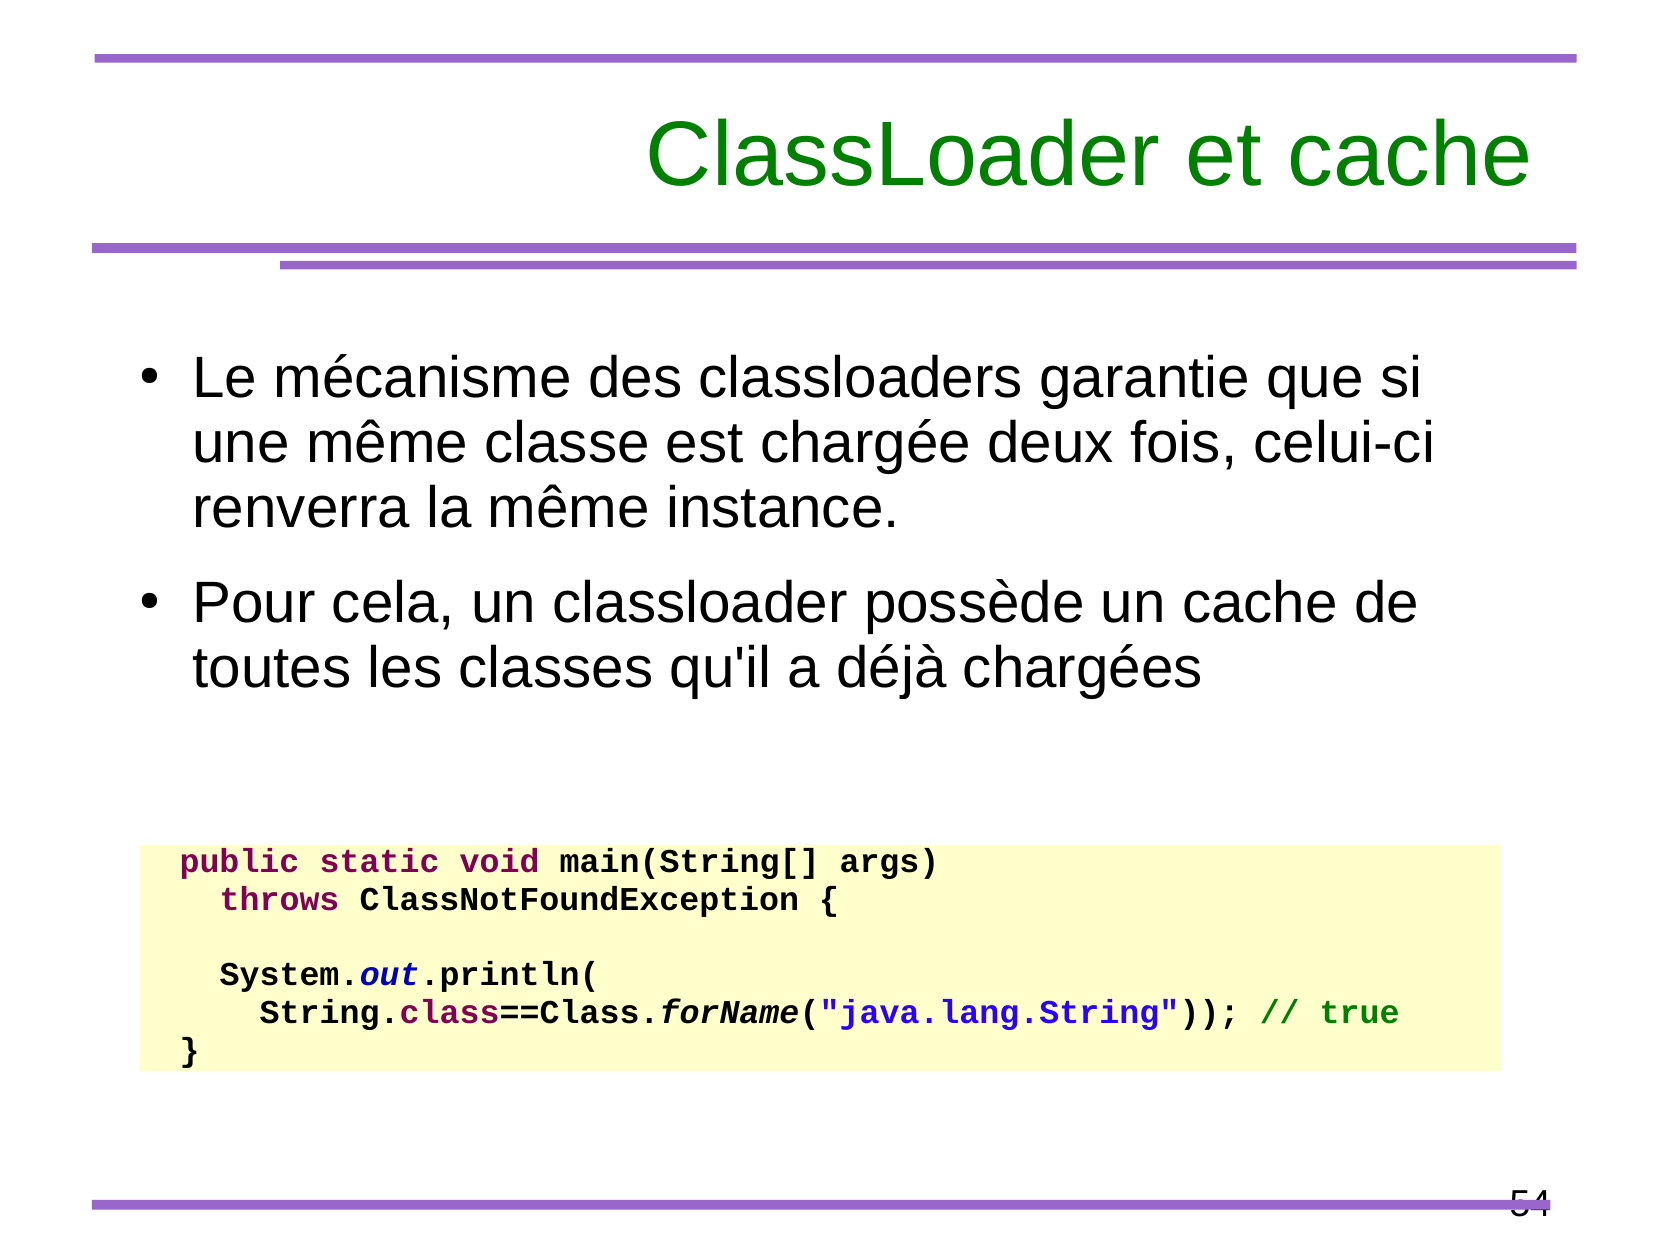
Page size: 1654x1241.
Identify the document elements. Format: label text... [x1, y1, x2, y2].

text_box public static void main(String[] args) throws ClassNotFoundException { System.out.println( String.class==Class.forName("java.lang.String")); // true } [139, 844, 1502, 1072]
title ClassLoader et cache [121, 49, 1534, 257]
list Le mécanisme des classloaders garantie que si une même classe est chargée deux fois, celui-ci renverra la même instance. Pour cela, un classloader possède un cache de toutes les classes qu'il a déjà chargées [121, 344, 1534, 793]
